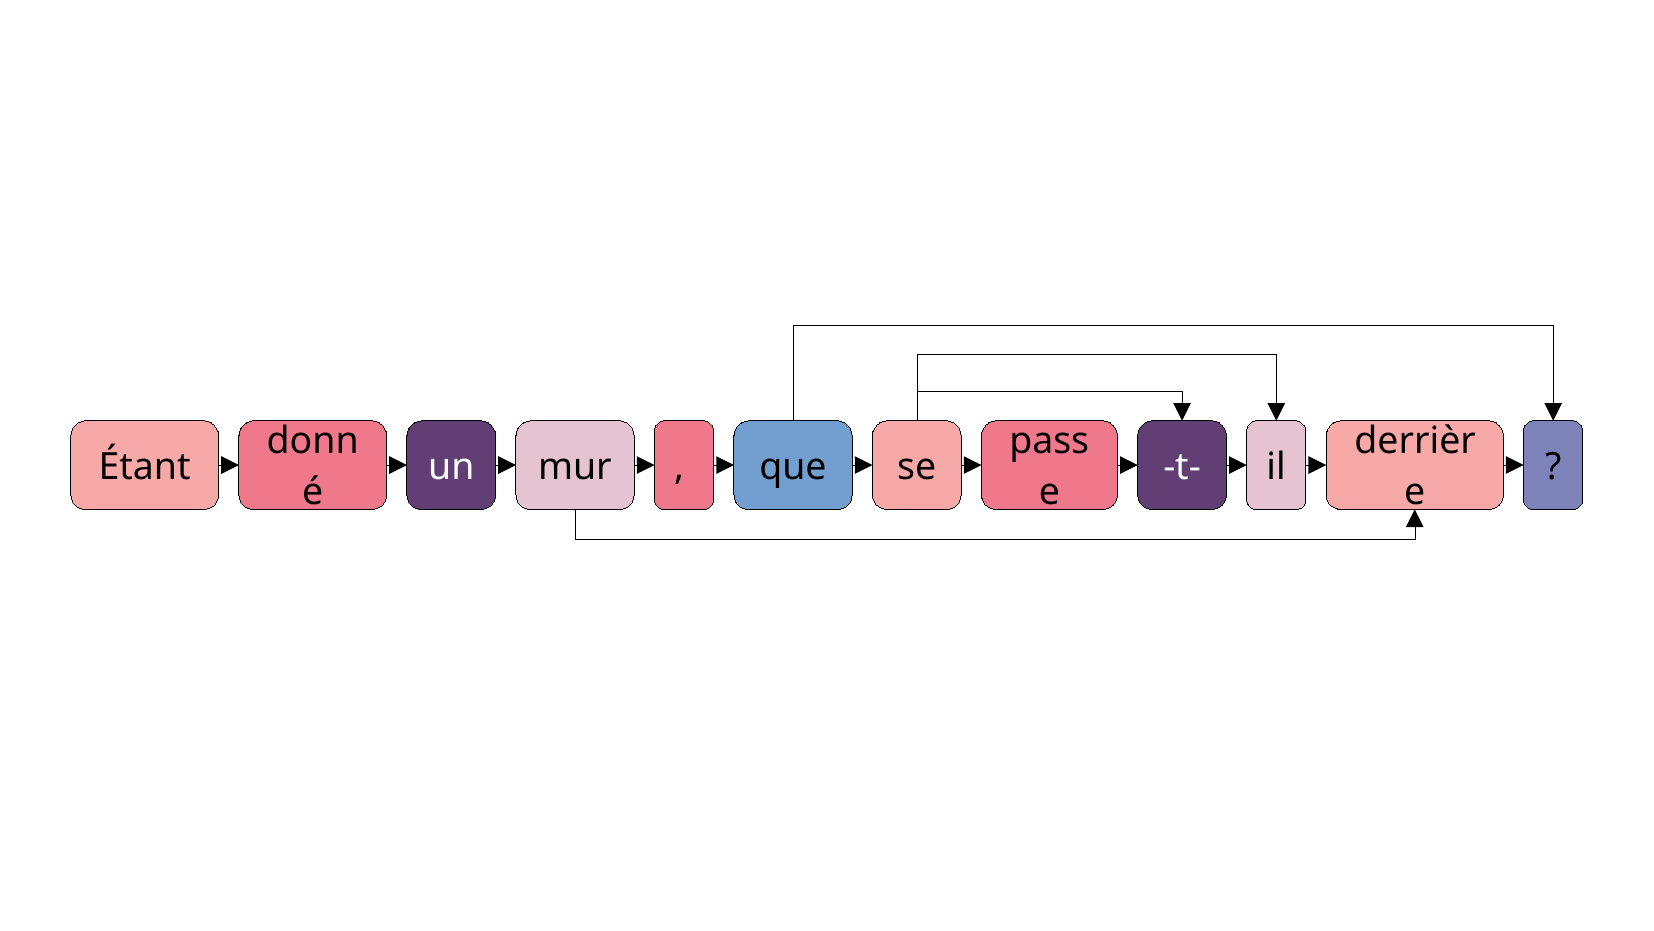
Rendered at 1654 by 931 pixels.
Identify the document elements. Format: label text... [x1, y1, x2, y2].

text_box -t- [1137, 420, 1227, 510]
text_box un [406, 420, 496, 510]
text_box ? [1523, 420, 1583, 510]
text_box que [733, 420, 853, 510]
text_box il [1246, 420, 1306, 510]
text_box donné [238, 420, 387, 510]
text_box derrière [1326, 420, 1504, 510]
text_box se [872, 420, 962, 510]
text_box , [654, 420, 714, 510]
text_box passe [981, 420, 1118, 510]
text_box mur [515, 420, 635, 510]
text_box Étant [70, 420, 219, 510]
